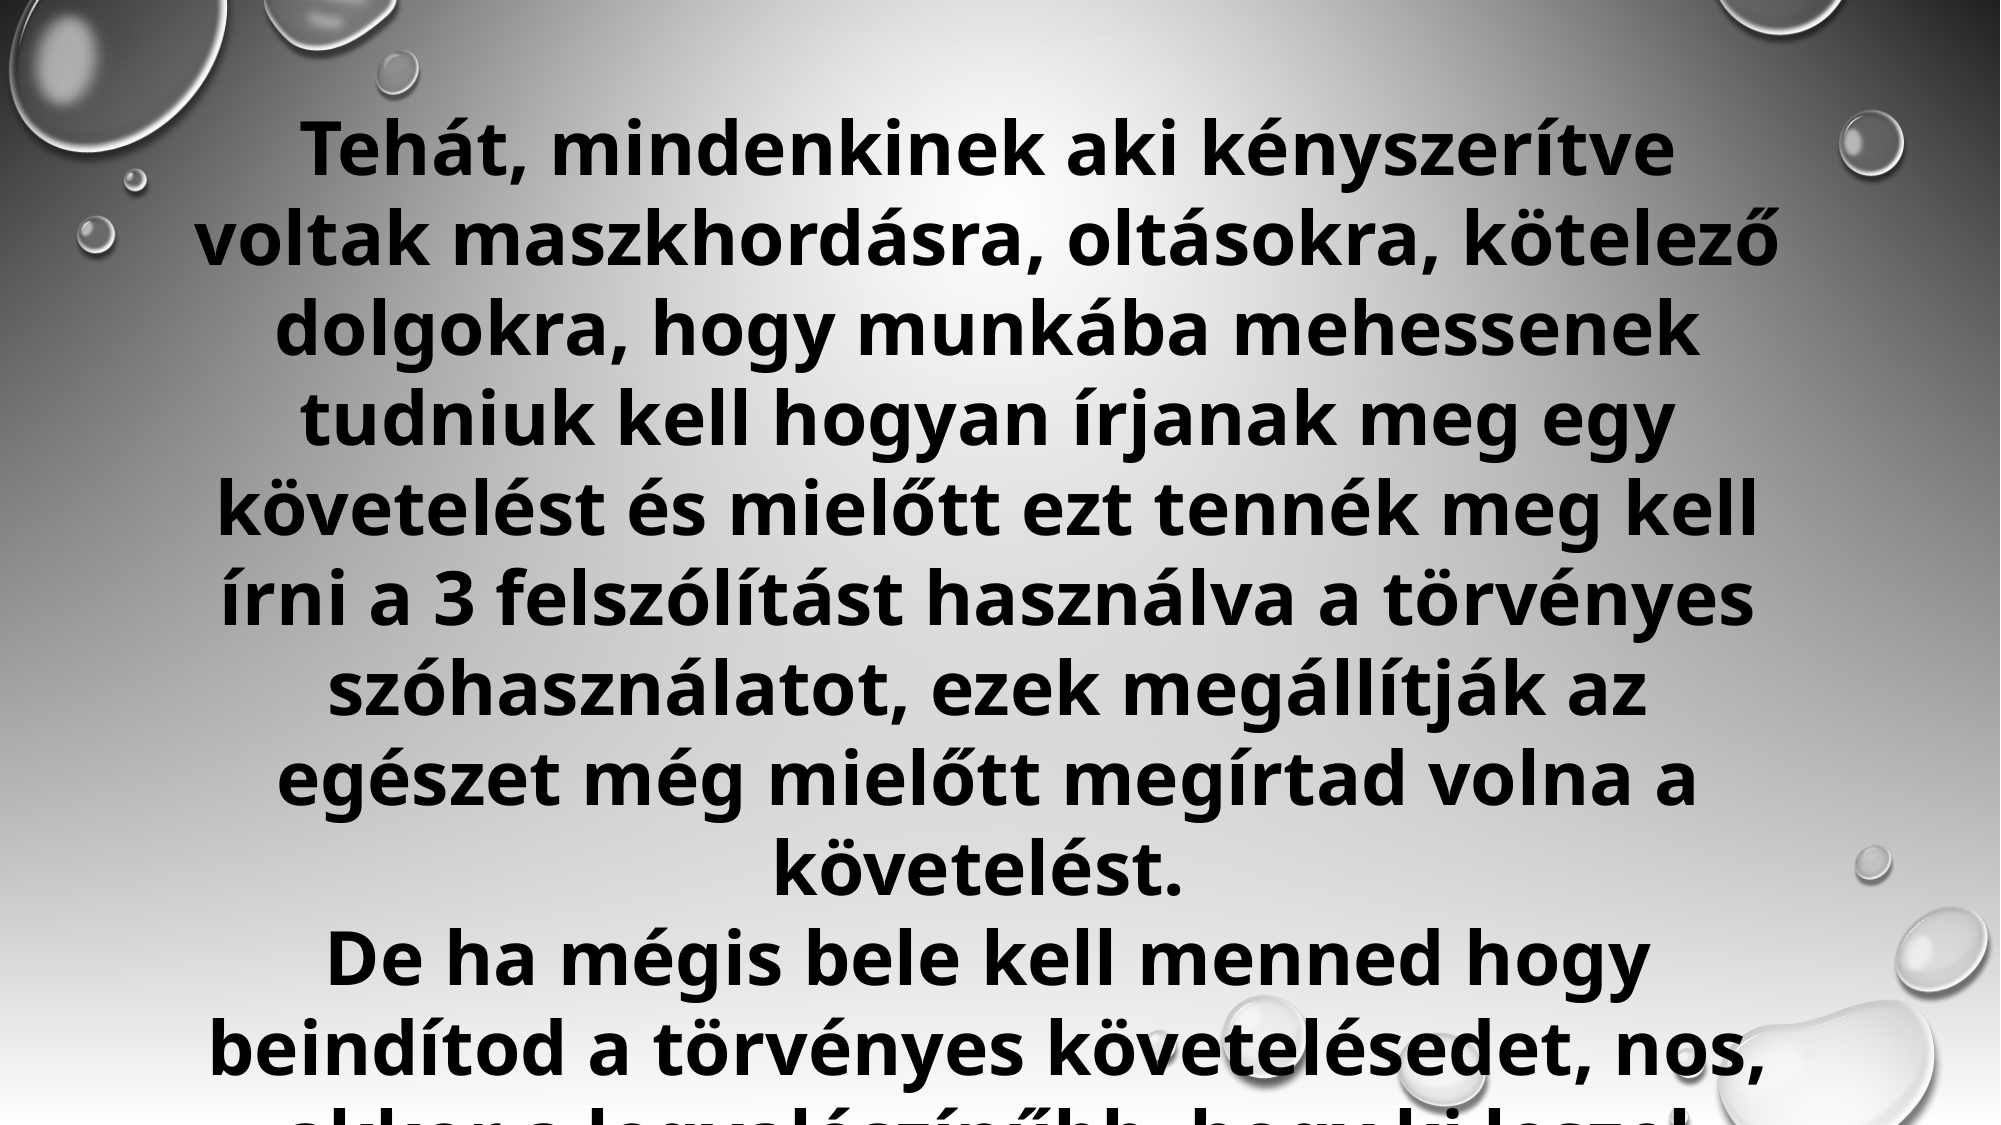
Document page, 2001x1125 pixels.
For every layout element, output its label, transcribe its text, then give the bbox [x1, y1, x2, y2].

picture [0, 0, 2000, 1125]
text_box Tehát, mindenkinek aki kényszerítve voltak maszkhordásra, oltásokra, kötelező dolgokra, hogy munkába mehessenek tudniuk kell hogyan írjanak meg egy követelést és mielőtt ezt tennék meg kell írni a 3 felszólítást használva a törvényes szóhasználatot, ezek megállítják az egészet még mielőtt megírtad volna a követelést. De ha mégis bele kell menned hogy beindítod a törvényes követelésedet, nos, akkor a legvalószínűbb, hogy ki leszel fizetve! [175, 93, 1802, 1125]
